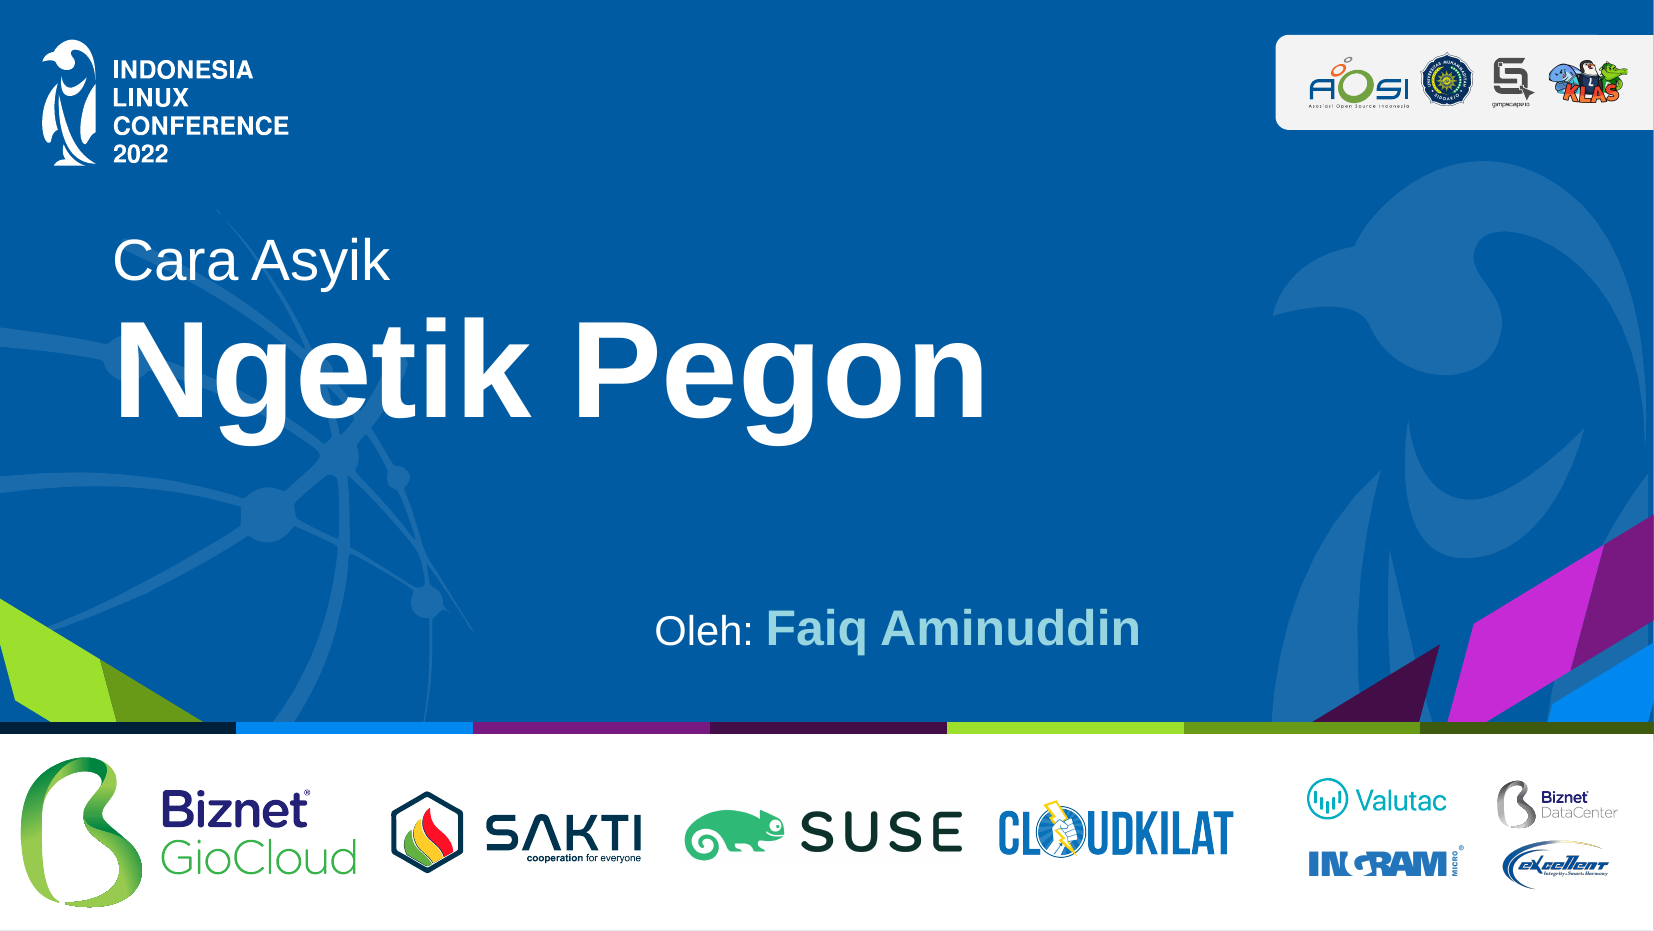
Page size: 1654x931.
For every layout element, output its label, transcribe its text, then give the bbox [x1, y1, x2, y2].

title Cara Asyik Ngetik Pegon [112, 58, 1538, 617]
picture [1496, 840, 1620, 890]
picture [999, 800, 1234, 858]
picture [1420, 52, 1474, 58]
picture [1309, 845, 1465, 877]
picture [601, 855, 616, 859]
picture [626, 855, 634, 862]
list Oleh: Faiq Aminuddin [412, 617, 1313, 676]
picture [682, 799, 965, 865]
picture [1548, 60, 1628, 103]
